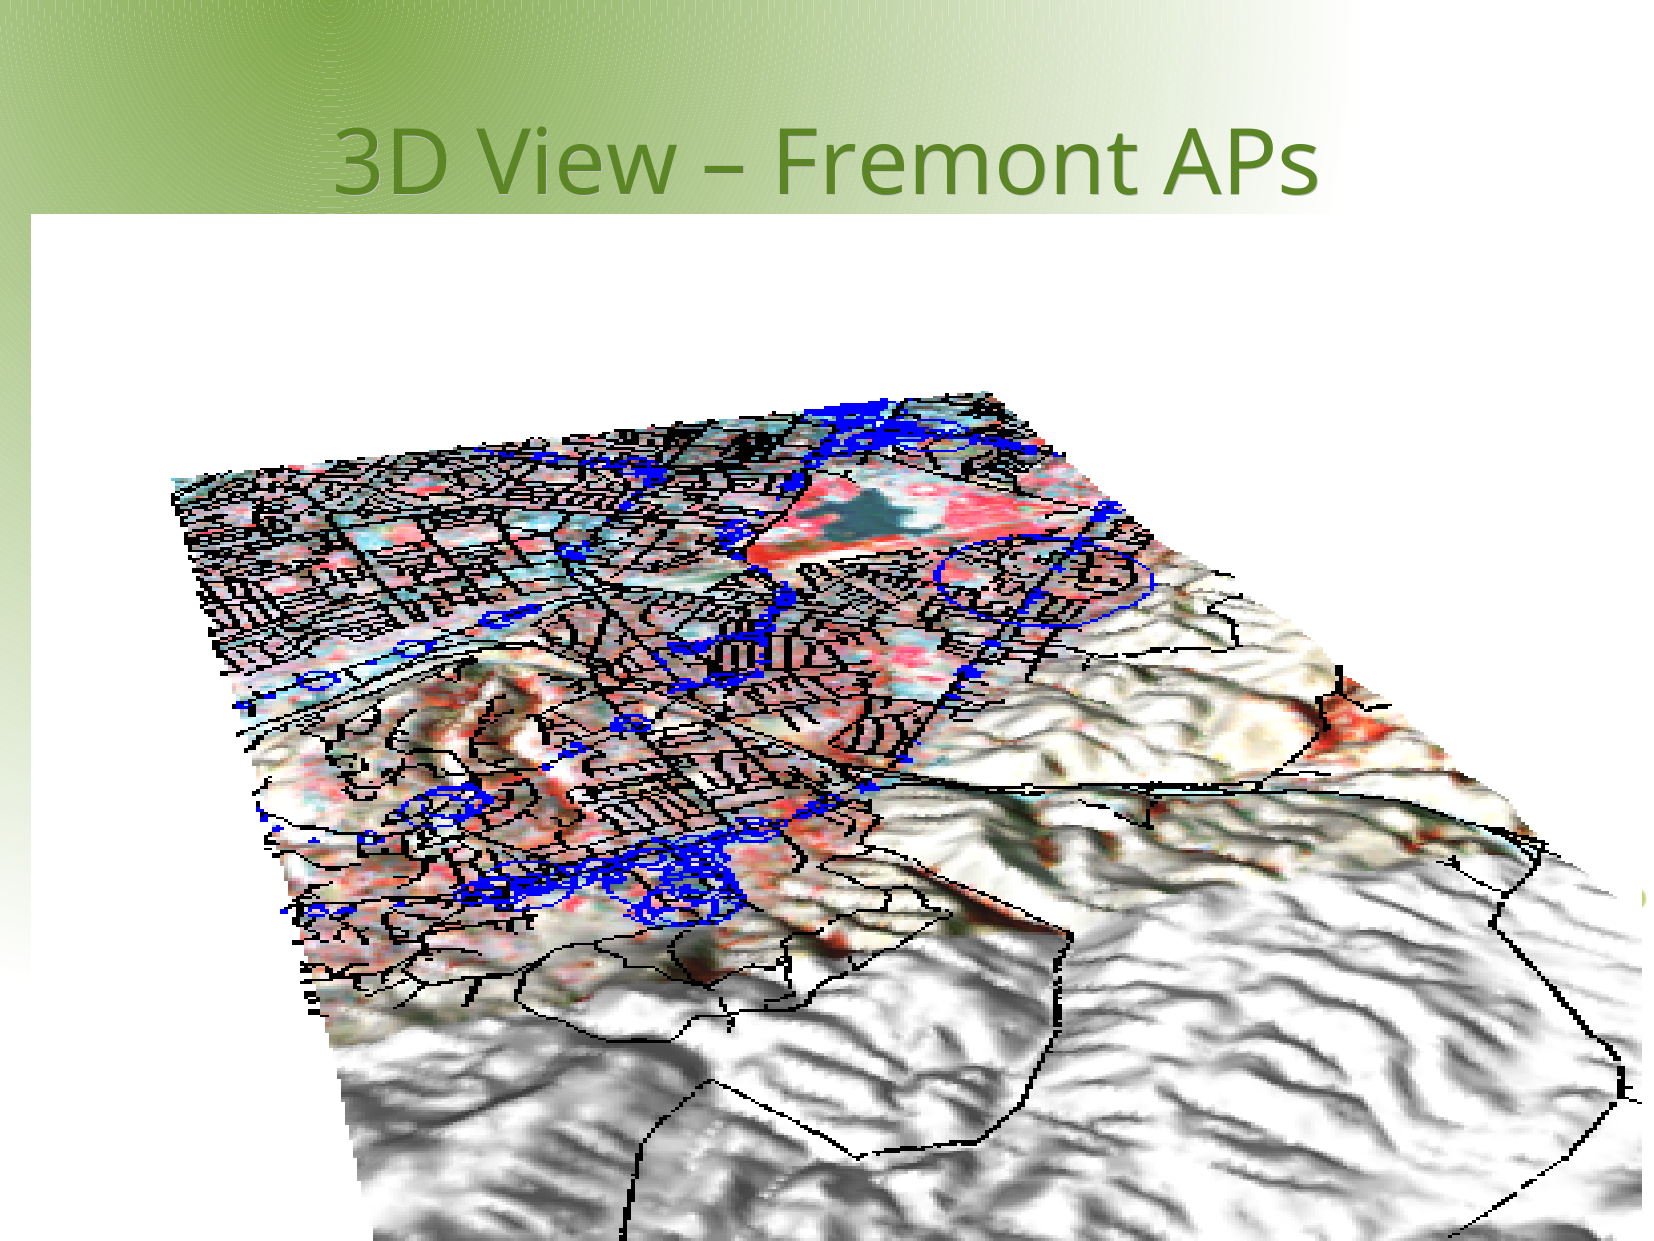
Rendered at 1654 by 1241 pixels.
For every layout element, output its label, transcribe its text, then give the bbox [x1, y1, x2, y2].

picture [31, 214, 1654, 1241]
title 3D View – Fremont APs [121, 55, 1534, 214]
